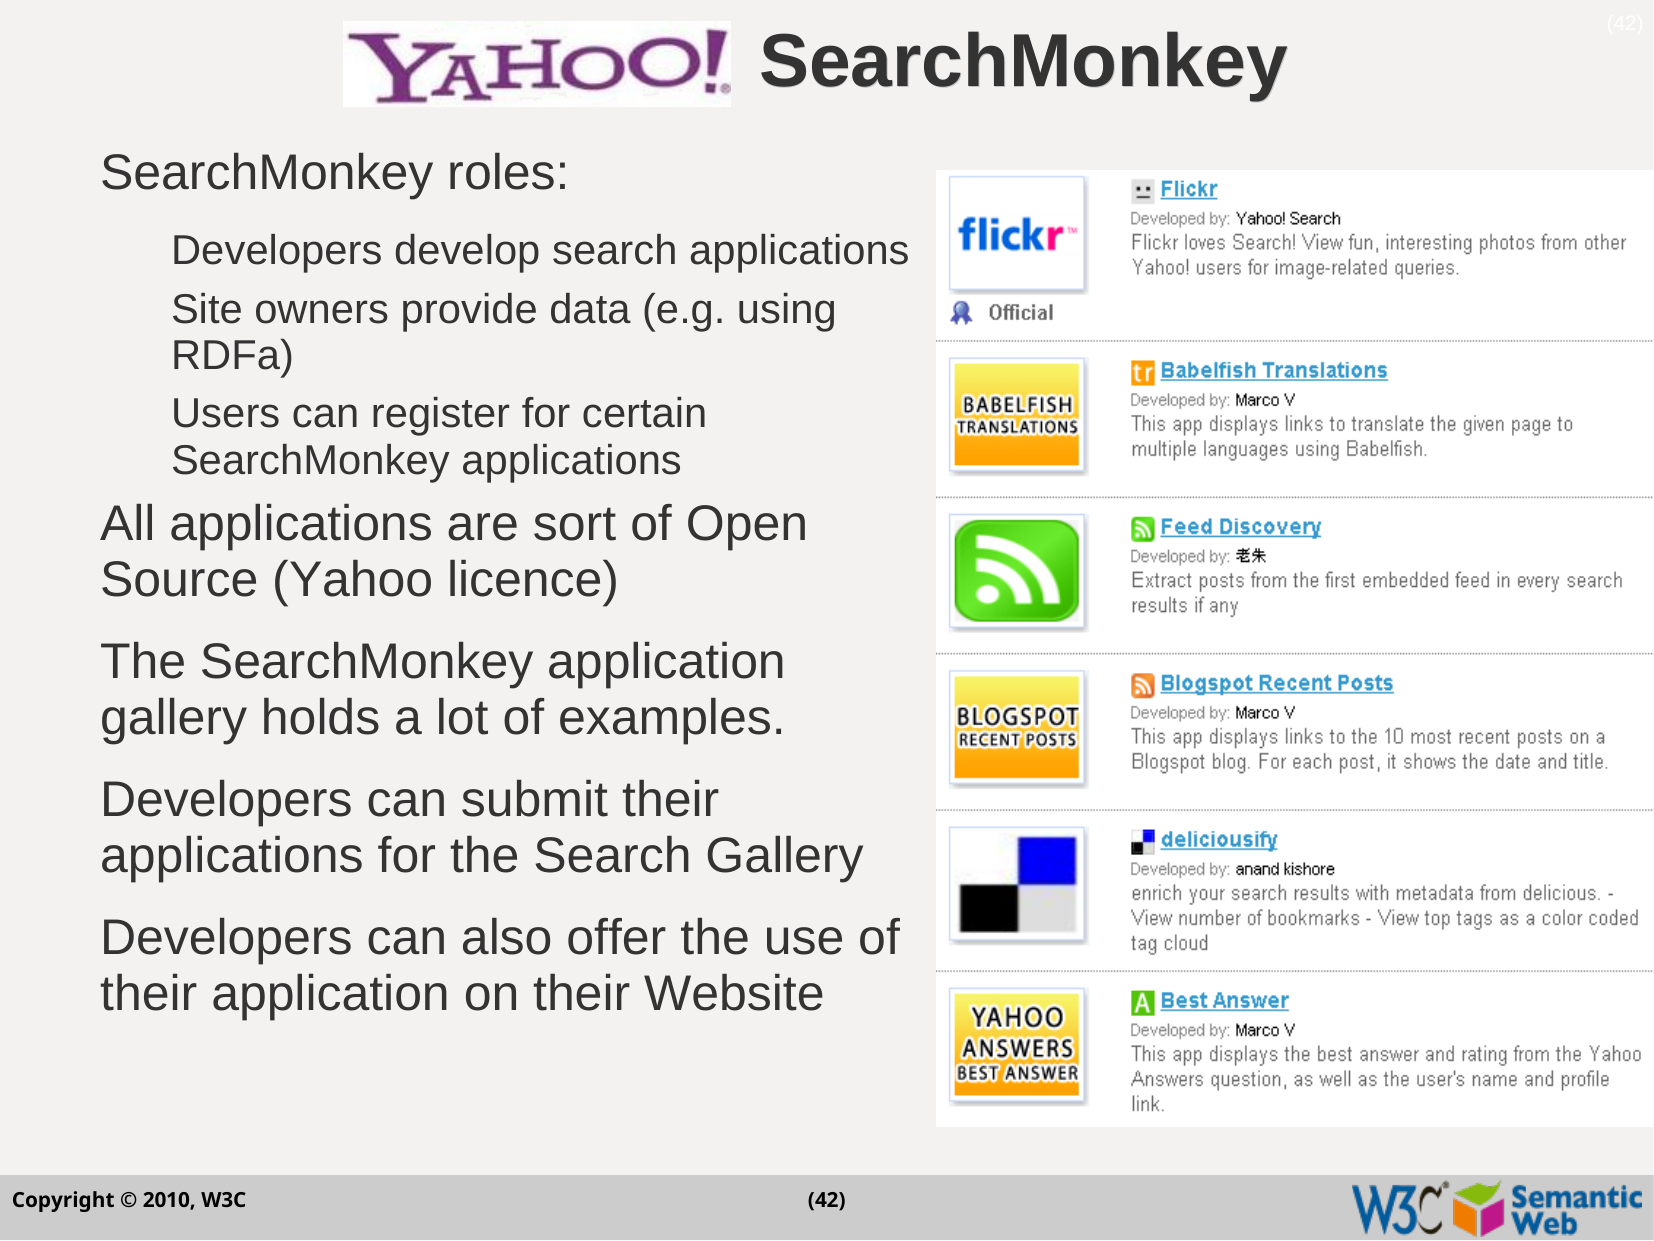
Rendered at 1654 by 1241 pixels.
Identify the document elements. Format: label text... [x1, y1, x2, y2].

picture [1352, 1178, 1642, 1237]
picture [343, 21, 731, 108]
picture [936, 170, 1654, 1127]
list SearchMonkey roles: Developers develop search applications Site owners provide data (e.g. using RDFa) Users can register for certain SearchMonkey applications All applications are sort of Open Source (Yahoo licence) The SearchMonkey application gallery holds a lot of examples. Developers can submit their applications for the Search Gallery Developers can also offer the use of their application on their Website [29, 144, 920, 1116]
title SearchMonkey [0, 7, 1654, 111]
